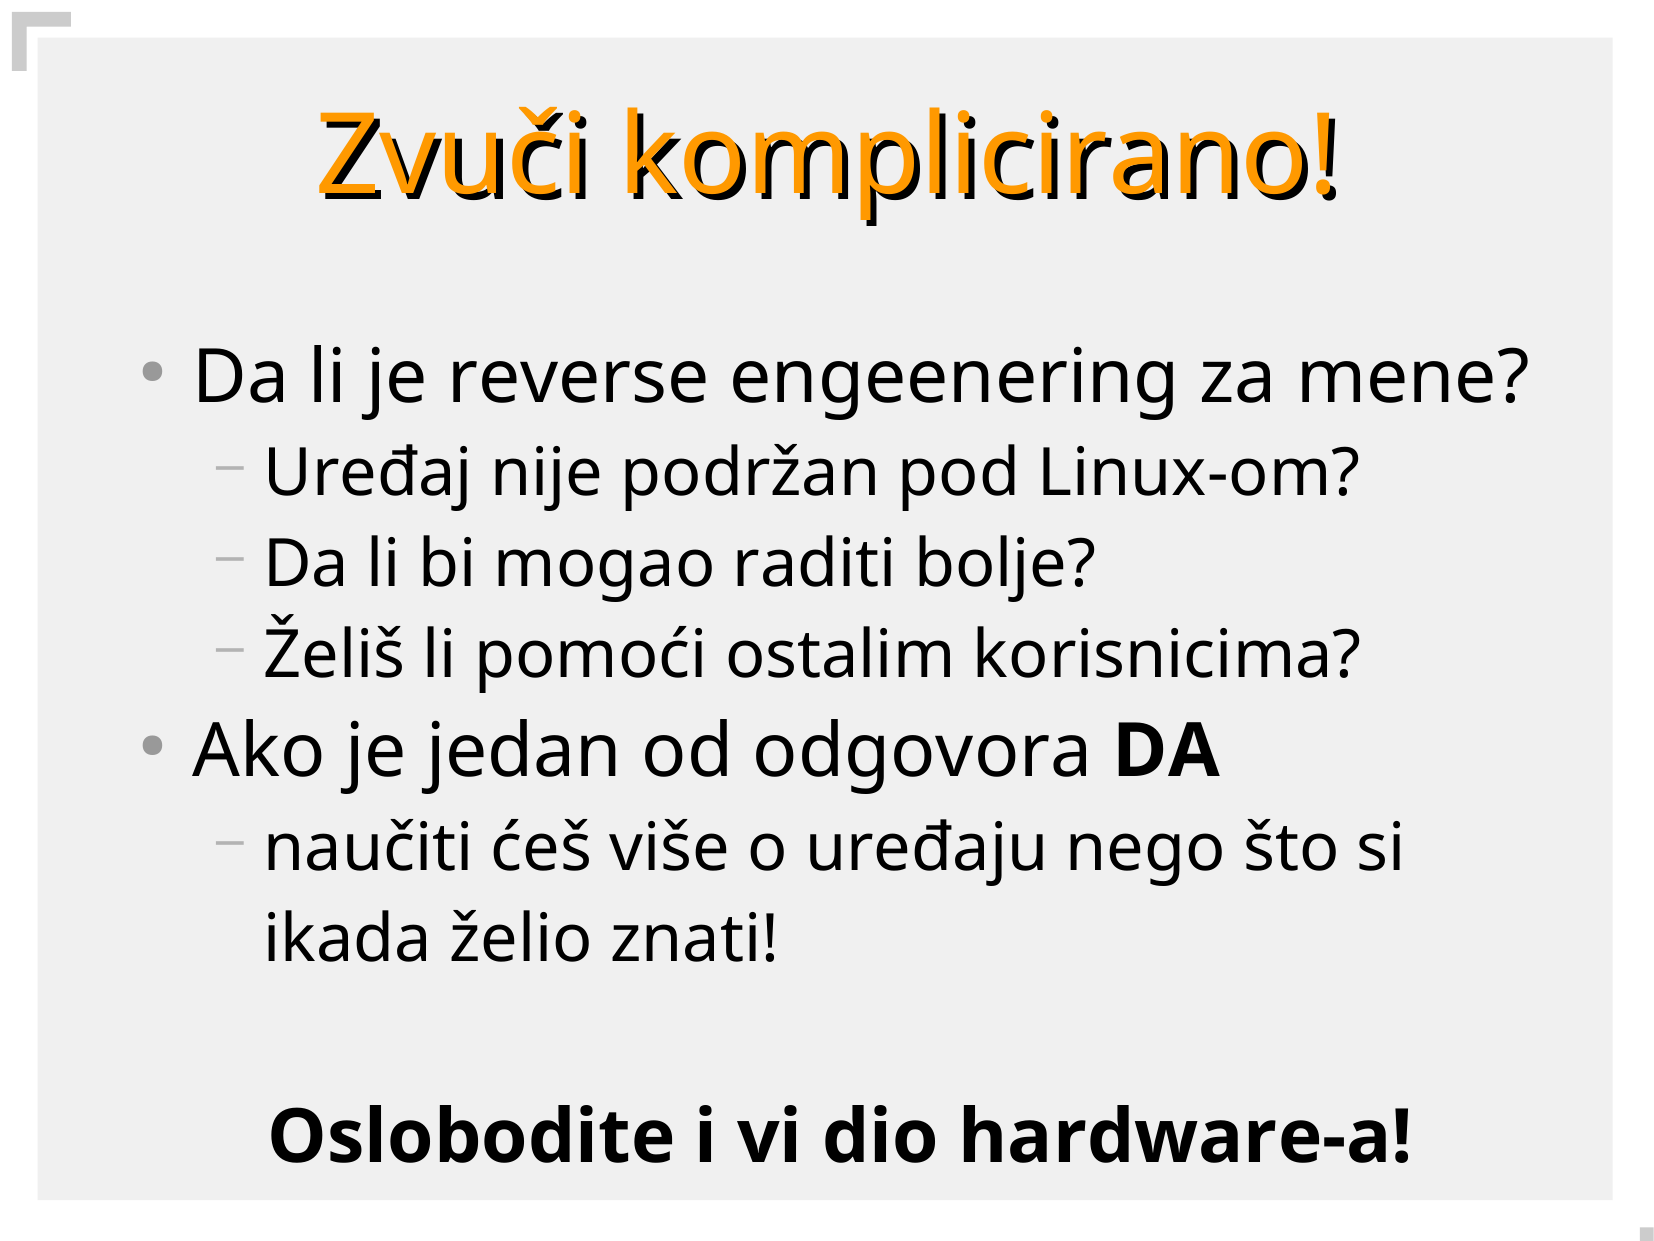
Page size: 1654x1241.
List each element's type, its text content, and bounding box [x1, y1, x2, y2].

title Zvuči komplicirano! [121, 46, 1534, 254]
list Da li je reverse engeenering za mene? Uređaj nije podržan pod Linux-om? Da li bi mogao raditi bolje? Želiš li pomoći ostalim korisnicima? Ako je jedan od odgovora DA naučiti ćeš više o uređaju nego što si ikada želio znati! Oslobodite i vi dio hardware-a! [121, 322, 1561, 1148]
